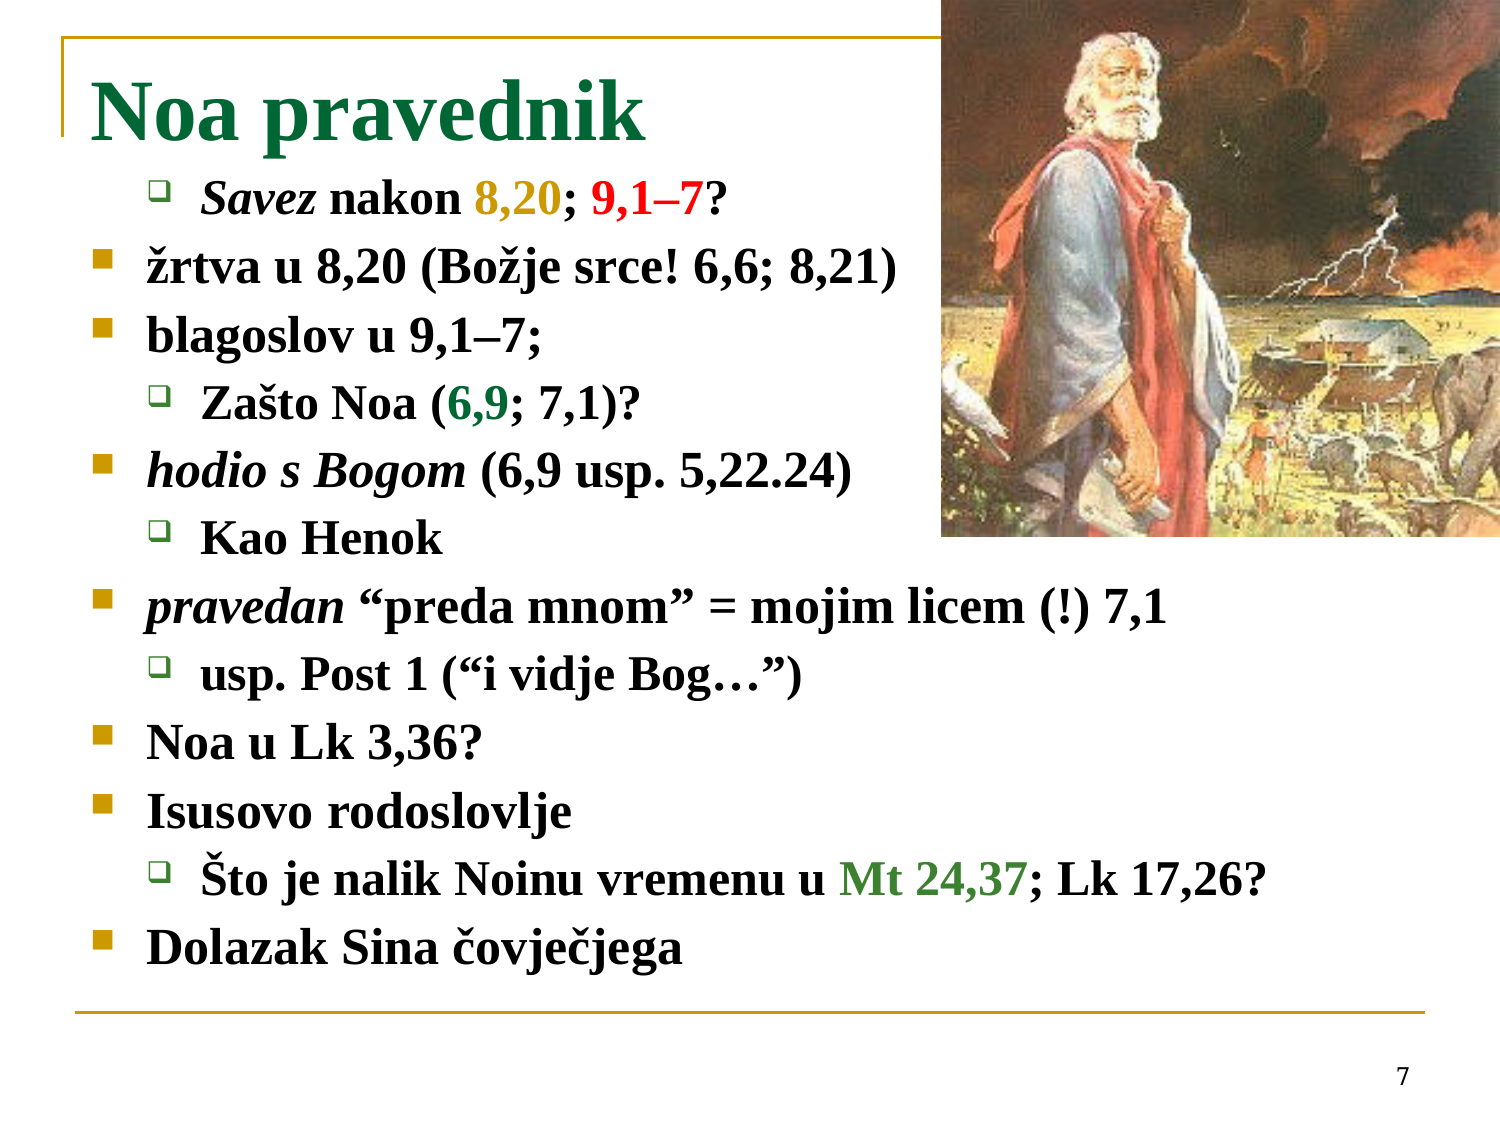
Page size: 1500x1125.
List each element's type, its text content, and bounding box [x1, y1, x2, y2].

title Noa pravednik [75, 45, 941, 163]
text_box <number> [1074, 1027, 1425, 1103]
picture [941, 0, 1500, 537]
list Savez nakon 8,20; 9,1–7? žrtva u 8,20 (Božje srce! 6,6; 8,21) blagoslov u 9,1–7; Zašto Noa (6,9; 7,1)? hodio s Bogom (6,9 usp. 5,22.24) Kao Henok pravedan “preda mnom” = mojim licem (!) 7,1 usp. Post 1 (“i vidje Bog…”) Noa u Lk 3,36? Isusovo rodoslovlje Što je nalik Noinu vremenu u Mt 24,37; Lk 17,26? Dolazak Sina čovječjega [75, 163, 1426, 1006]
